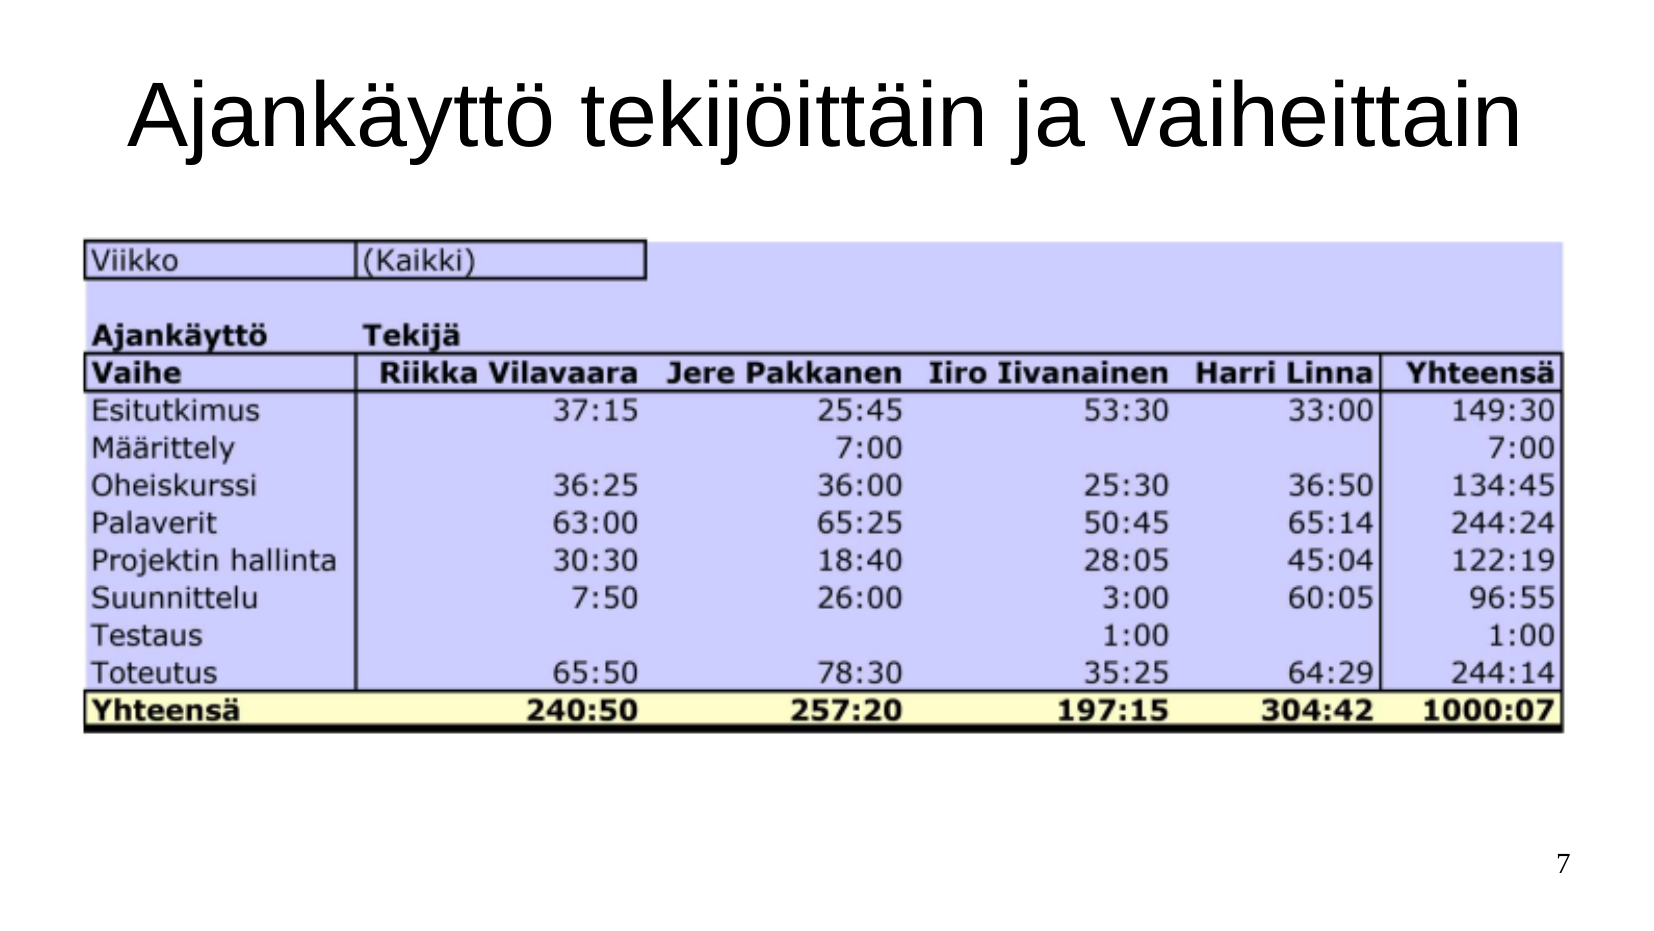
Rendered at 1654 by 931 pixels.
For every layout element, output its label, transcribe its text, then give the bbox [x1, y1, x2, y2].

picture [82, 236, 1571, 738]
title Ajankäyttö tekijöittäin ja vaiheittain [82, 37, 1571, 193]
